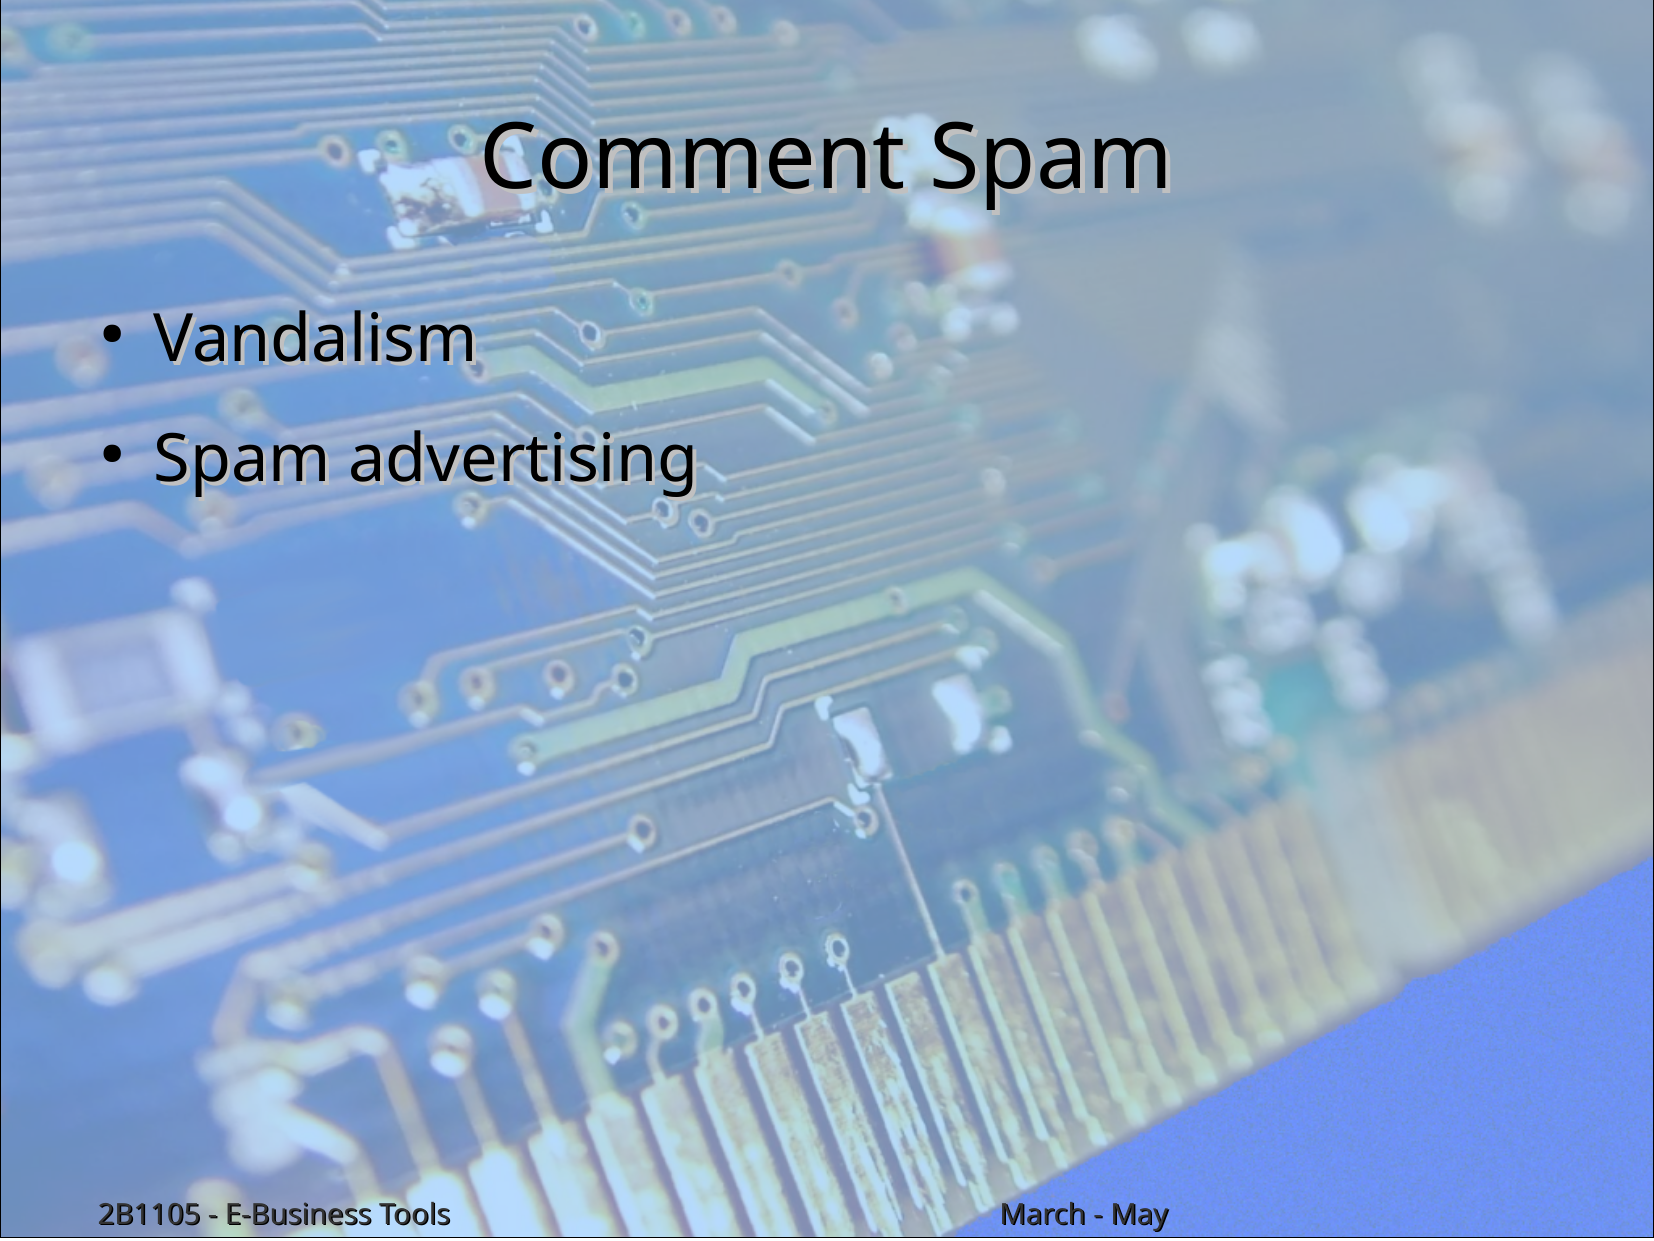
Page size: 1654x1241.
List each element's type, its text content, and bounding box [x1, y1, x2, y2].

title Comment Spam [82, 56, 1571, 250]
list Vandalism Spam advertising [82, 290, 1571, 1094]
